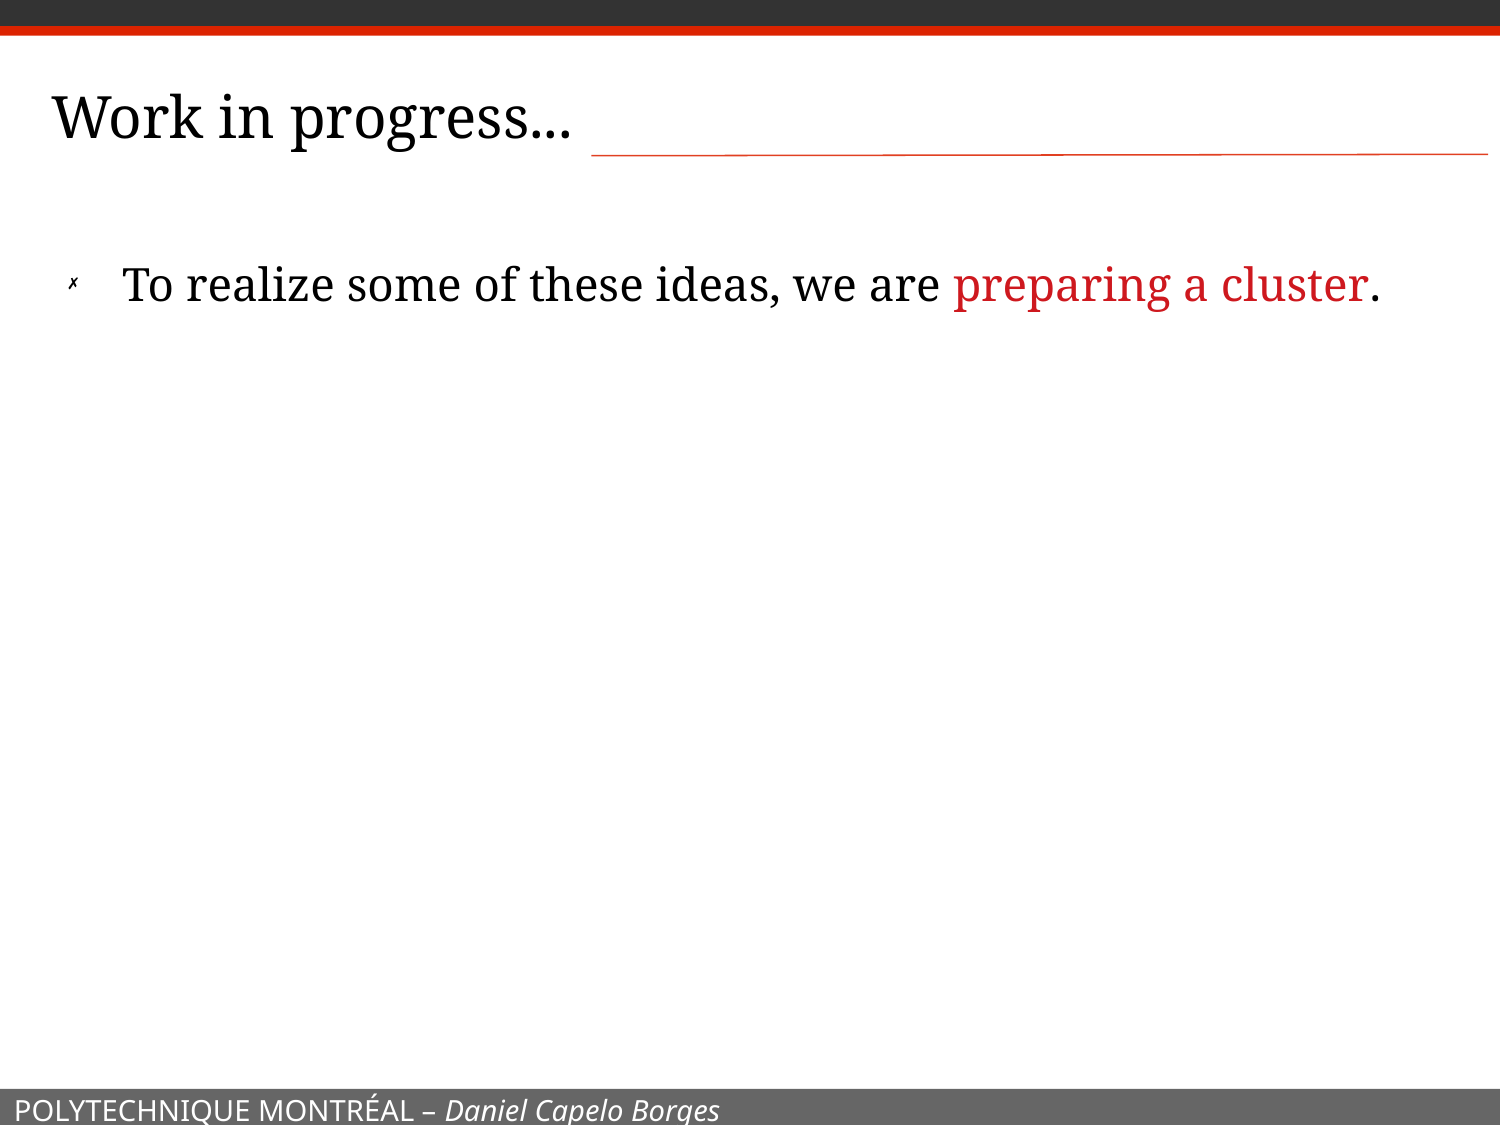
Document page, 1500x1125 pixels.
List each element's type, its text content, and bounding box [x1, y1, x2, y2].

list To realize some of these ideas, we are preparing a cluster. [51, 252, 1449, 1000]
title Work in progress... [51, 47, 1449, 184]
